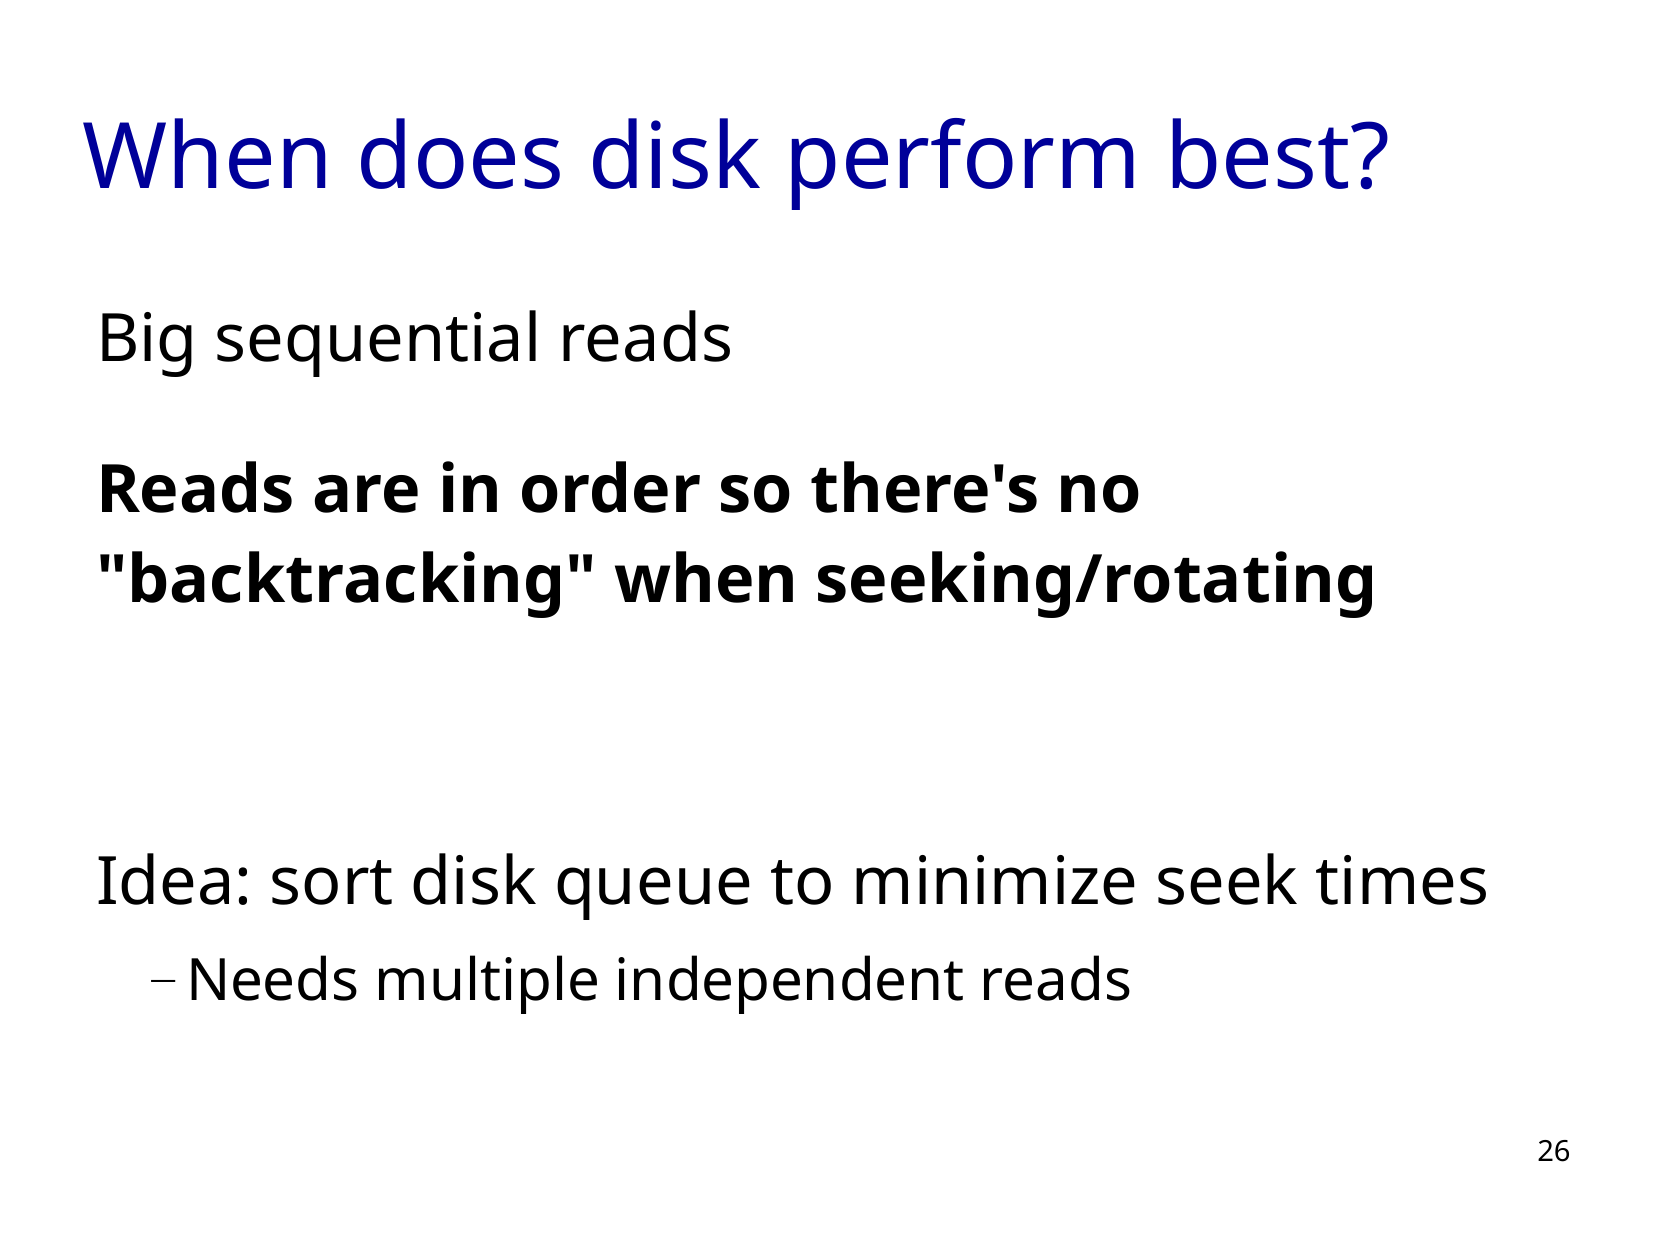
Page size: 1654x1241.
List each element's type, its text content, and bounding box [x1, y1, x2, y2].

title When does disk perform best? [82, 49, 1571, 257]
list Big sequential reads Reads are in order so there's no "backtracking" when seeking/rotating Idea: sort disk queue to minimize seek times Needs multiple independent reads [60, 290, 1571, 1096]
